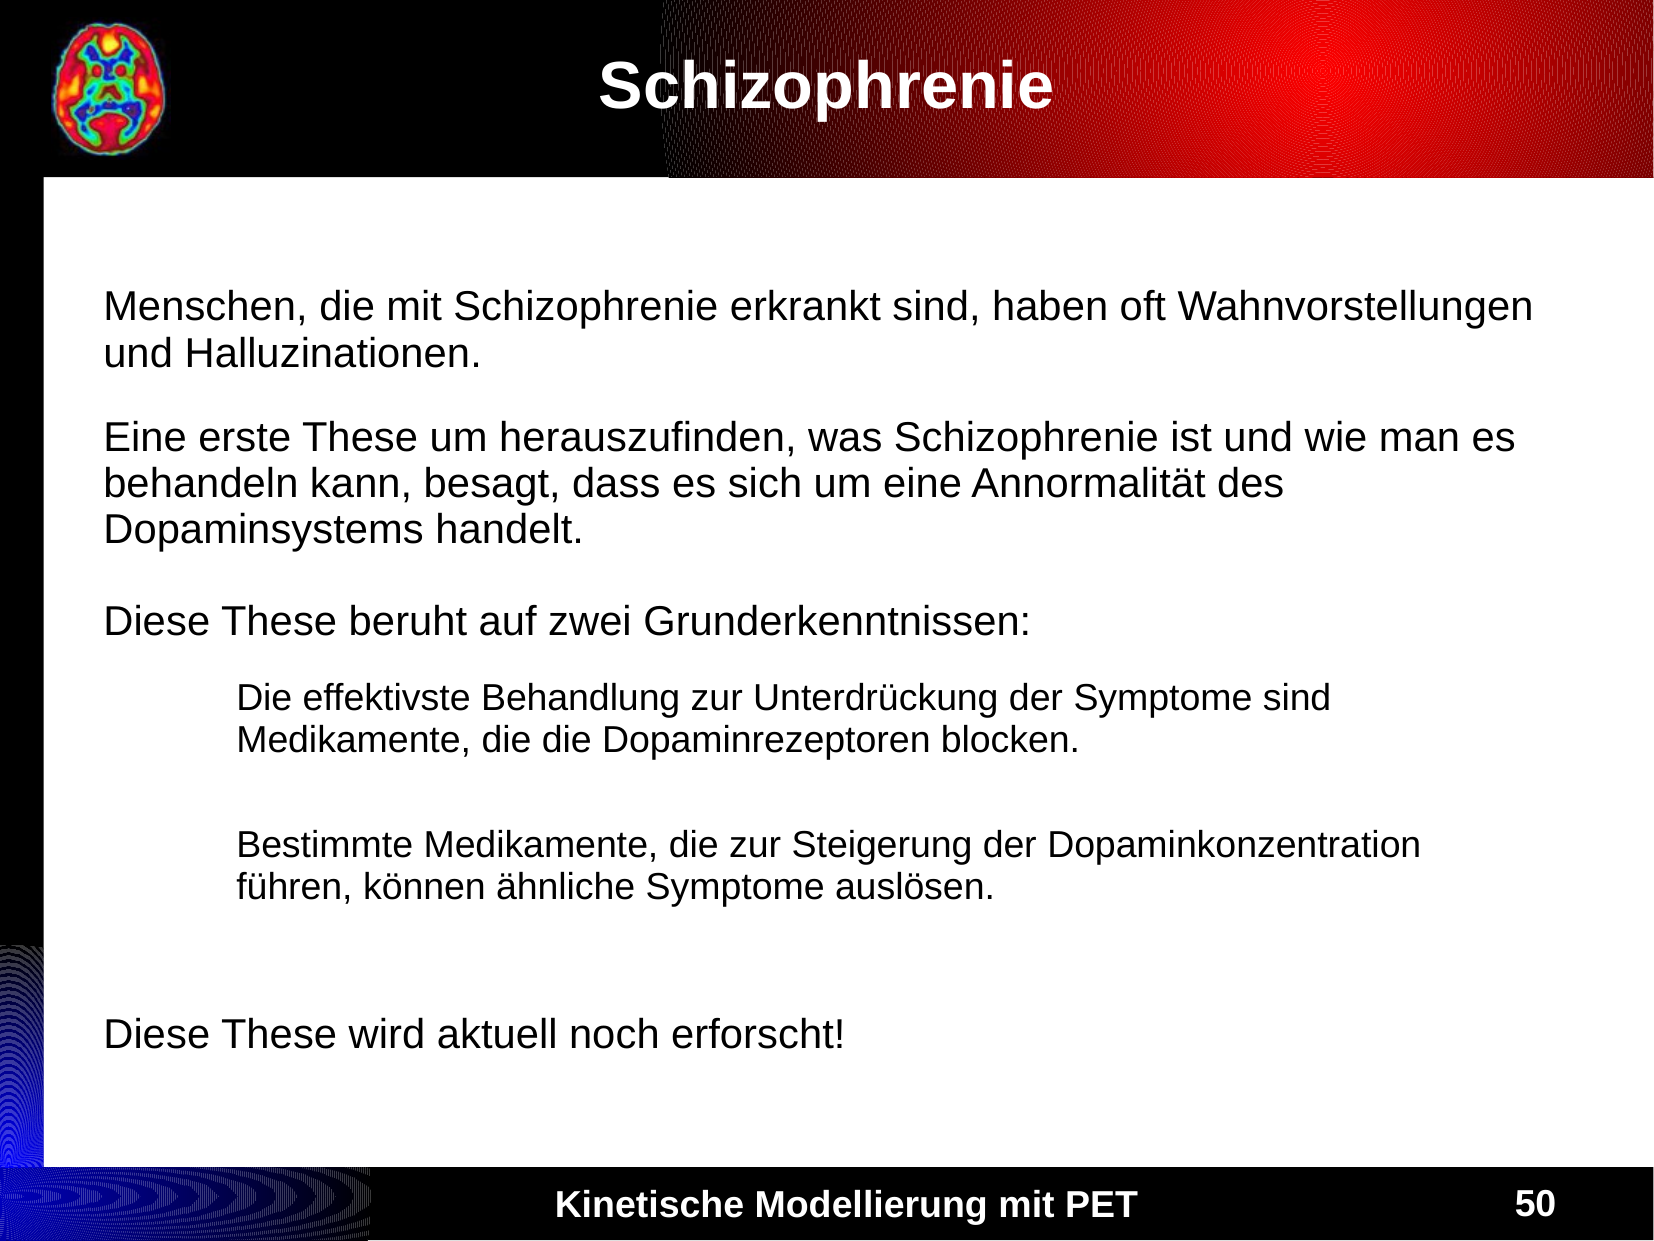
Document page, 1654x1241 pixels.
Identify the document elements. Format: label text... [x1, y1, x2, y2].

text_box Kinetische Modellierung mit PET [512, 1176, 1182, 1235]
picture [51, 17, 115, 160]
text_box Die effektivste Behandlung zur Unterdrückung der Symptome sind Medikamente, die die Dopaminrezeptoren blocken. [147, 668, 1506, 768]
text_box Diese These beruht auf zwei Grunderkenntnissen: [88, 590, 1565, 653]
text_box [0, 0, 1654, 1241]
text_box Bestimmte Medikamente, die zur Steigerung der Dopaminkonzentration führen, können ähnliche Symptome auslösen. [147, 816, 1506, 916]
text_box Diese These wird aktuell noch erforscht! [88, 1003, 1565, 1066]
text_box Eine erste These um herauszufinden, was Schizophrenie ist und wie man es behandeln kann, besagt, dass es sich um eine Annormalität des Dopaminsystems handelt. [88, 405, 1565, 562]
text_box 55 [1422, 1175, 1649, 1234]
text_box Menschen, die mit Schizophrenie erkrankt sind, haben oft Wahnvorstellungen und Halluzinationen. [88, 275, 1565, 384]
title Schizophrenie [115, 11, 1539, 160]
